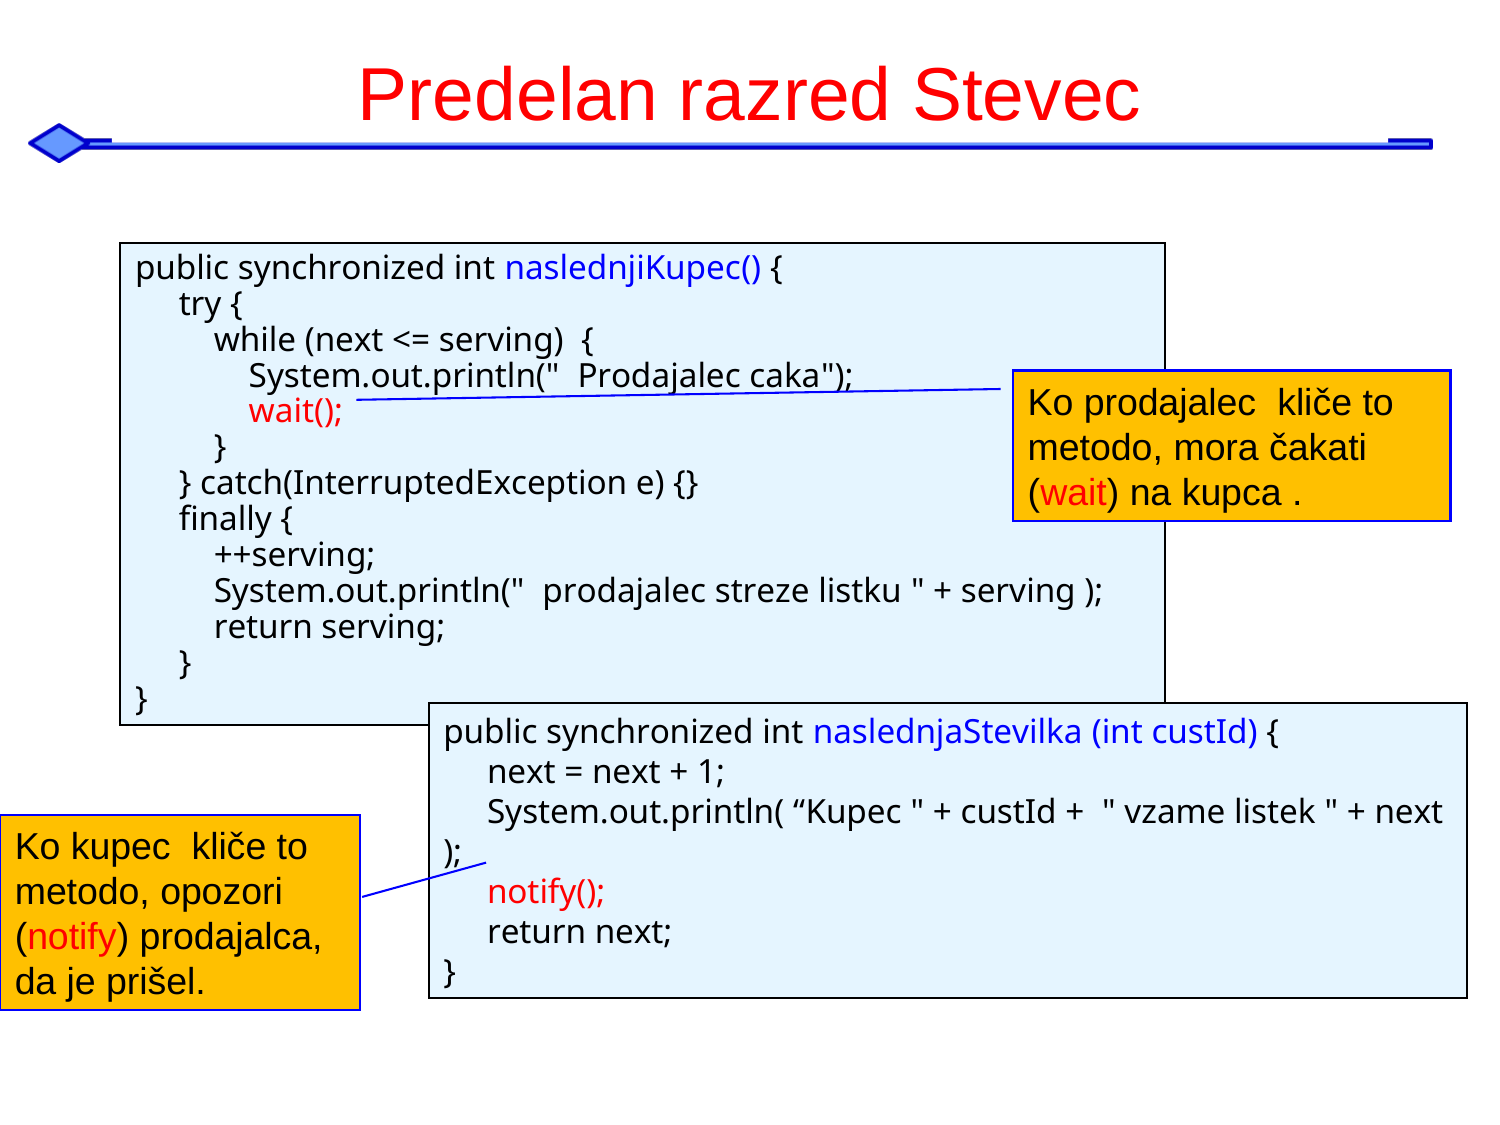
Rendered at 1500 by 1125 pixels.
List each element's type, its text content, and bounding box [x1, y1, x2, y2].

text_box Ko kupec kliče to metodo, opozori (notify) prodajalca, da je prišel. [0, 815, 360, 1010]
text_box public synchronized int naslednjaStevilka (int custId) { next = next + 1; System.out.println( “Kupec " + custId + " vzame listek " + next ); notify(); return next; } [428, 703, 1467, 998]
text_box public synchronized int naslednjiKupec() { try { while (next <= serving) { System.out.println(" Prodajalec caka"); wait(); } } catch(InterruptedException e) {} finally { ++serving; System.out.println(" prodajalec streze listku " + serving ); return serving; } } [120, 242, 1166, 726]
title Predelan razred Stevec [111, 37, 1389, 143]
text_box Ko prodajalec kliče to metodo, mora čakati (wait) na kupca . [1013, 371, 1451, 521]
picture [28, 123, 1433, 163]
